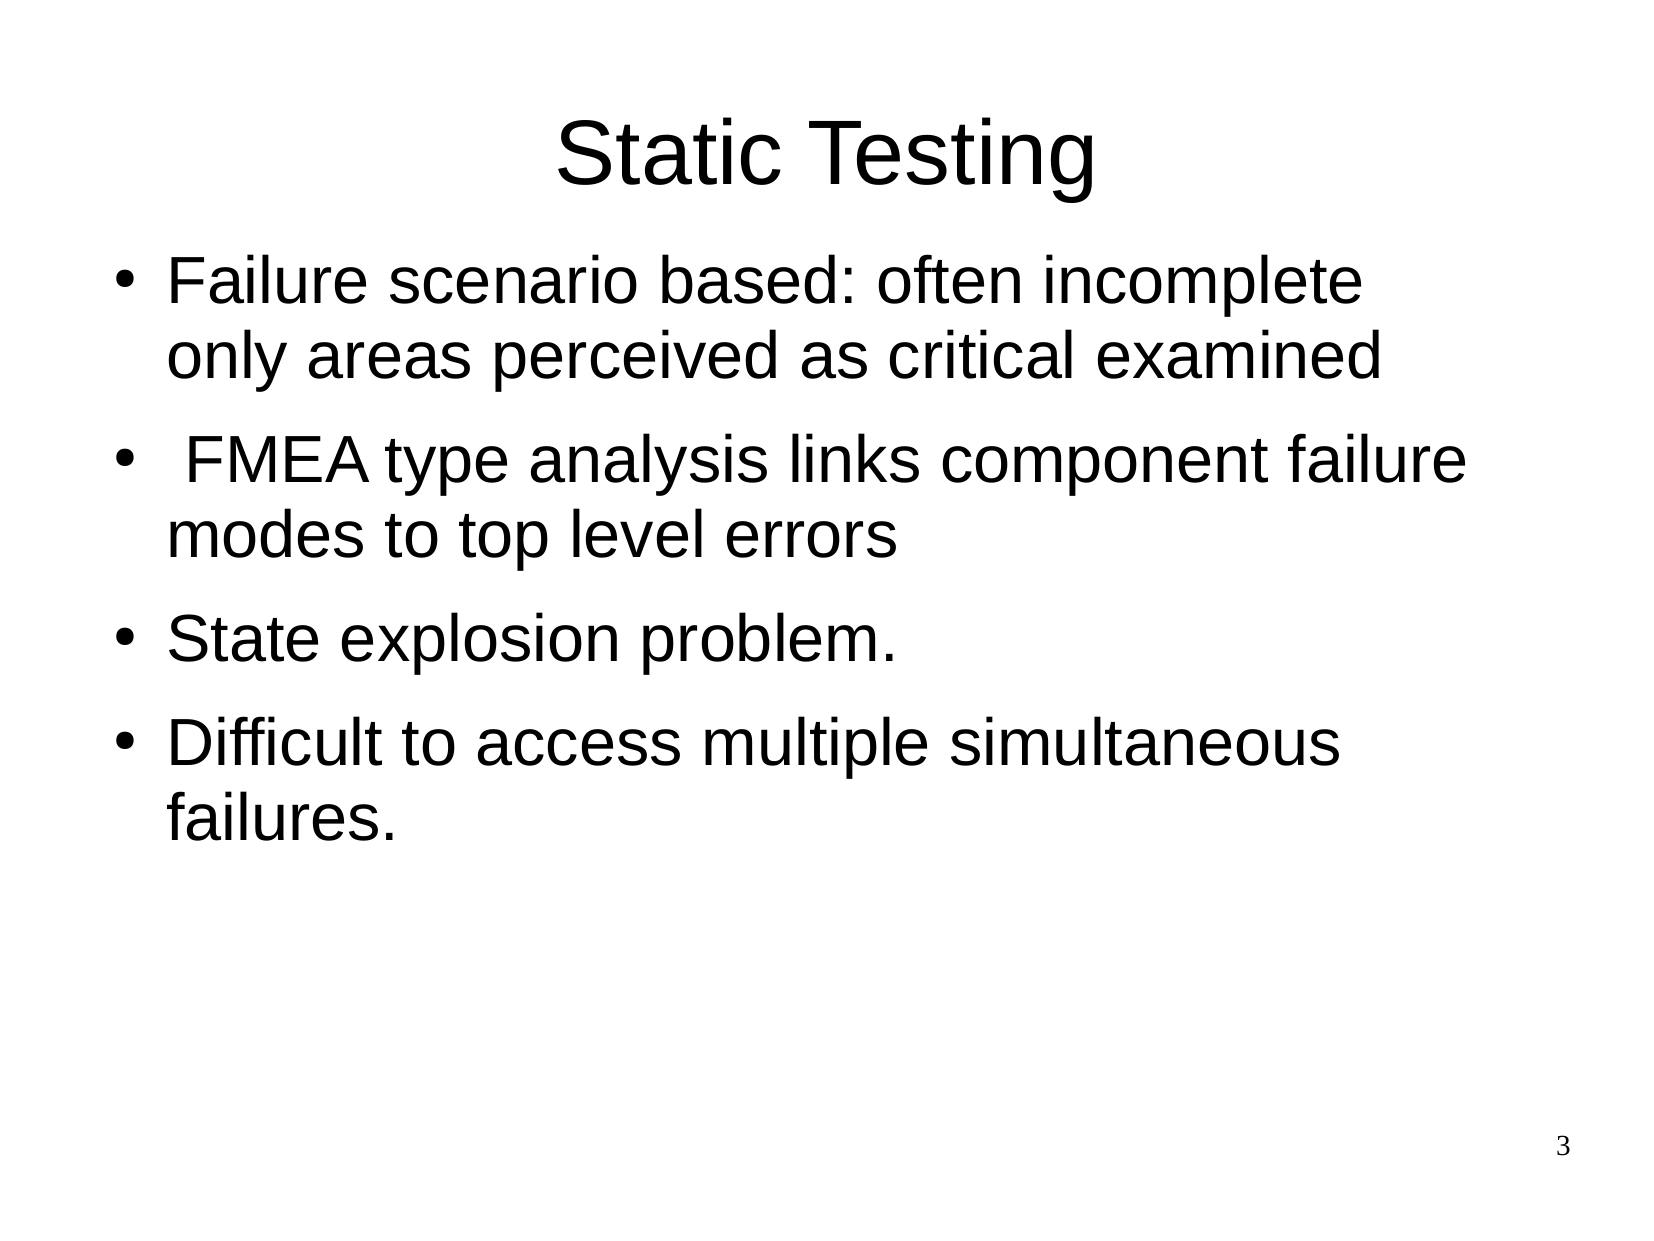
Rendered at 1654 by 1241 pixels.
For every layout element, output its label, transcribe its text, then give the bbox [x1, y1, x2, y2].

list Failure scenario based: often incomplete only areas perceived as critical examined FMEA type analysis links component failure modes to top level errors State explosion problem. Difficult to access multiple simultaneous failures. [95, 242, 1477, 1241]
title Static Testing [82, 49, 1571, 257]
